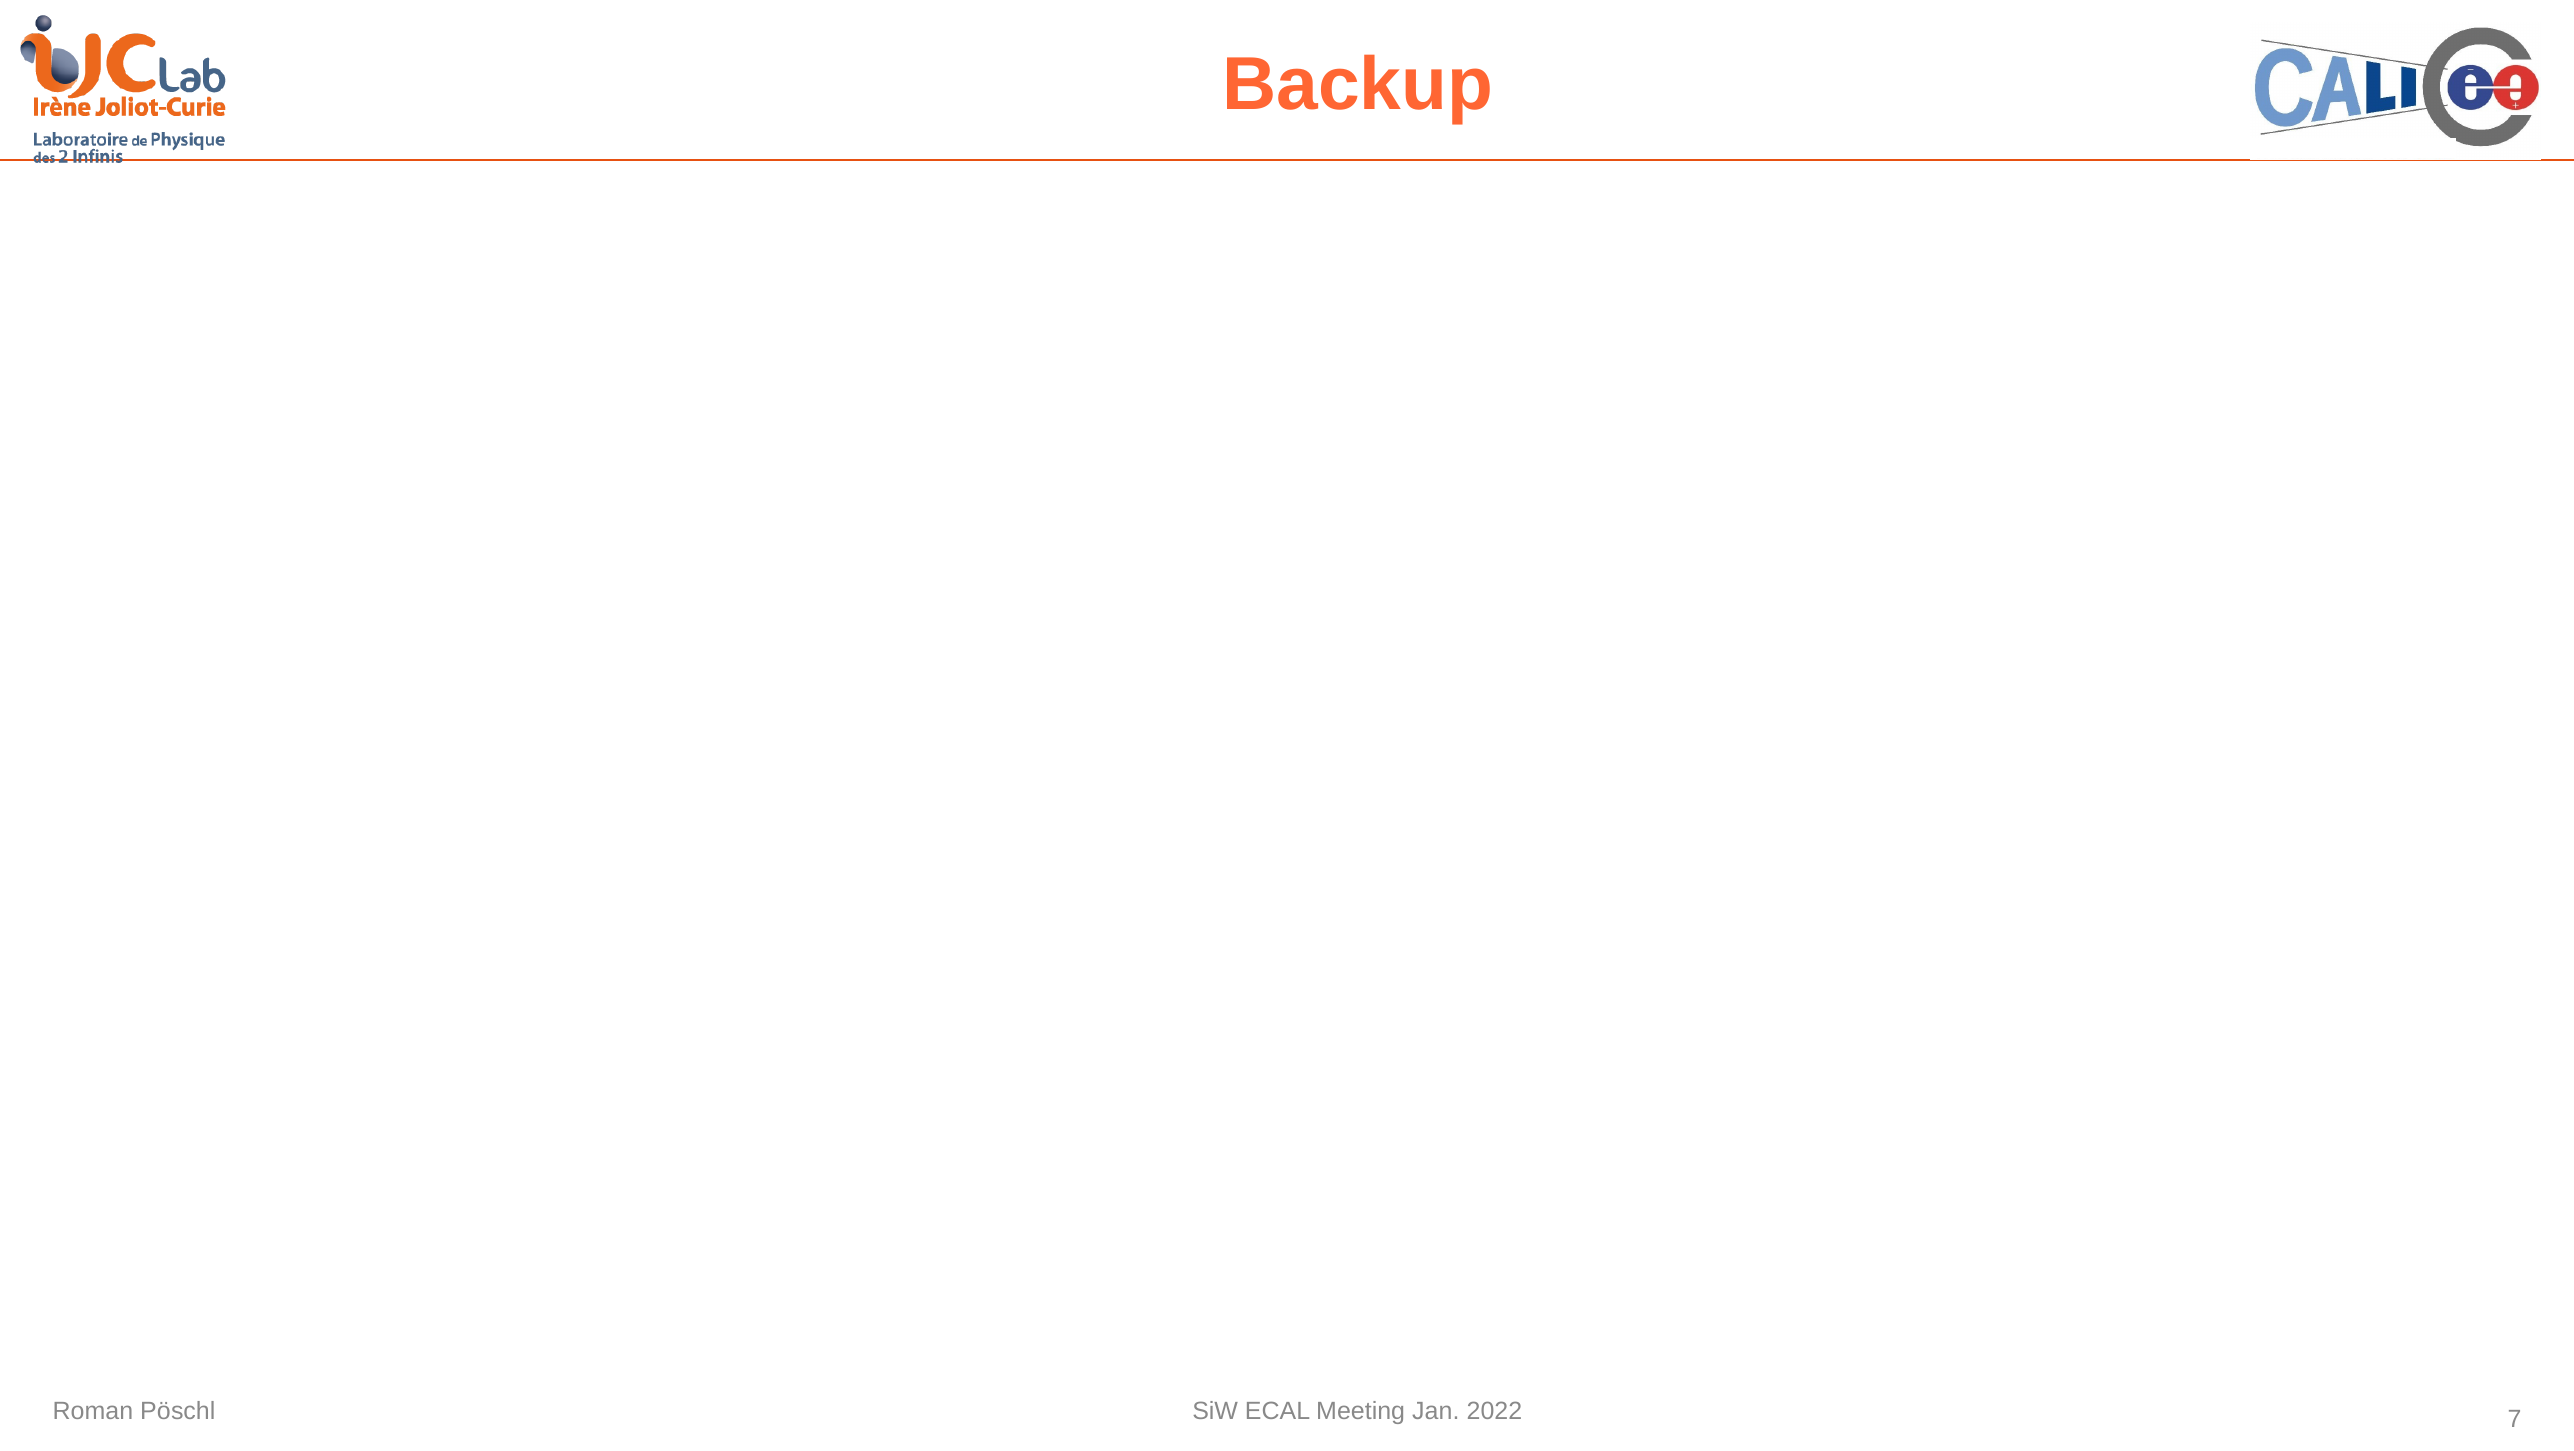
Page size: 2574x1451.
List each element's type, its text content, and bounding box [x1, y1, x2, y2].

title Backup [199, 34, 2517, 132]
picture [4, 0, 241, 178]
picture [2250, 22, 2541, 160]
